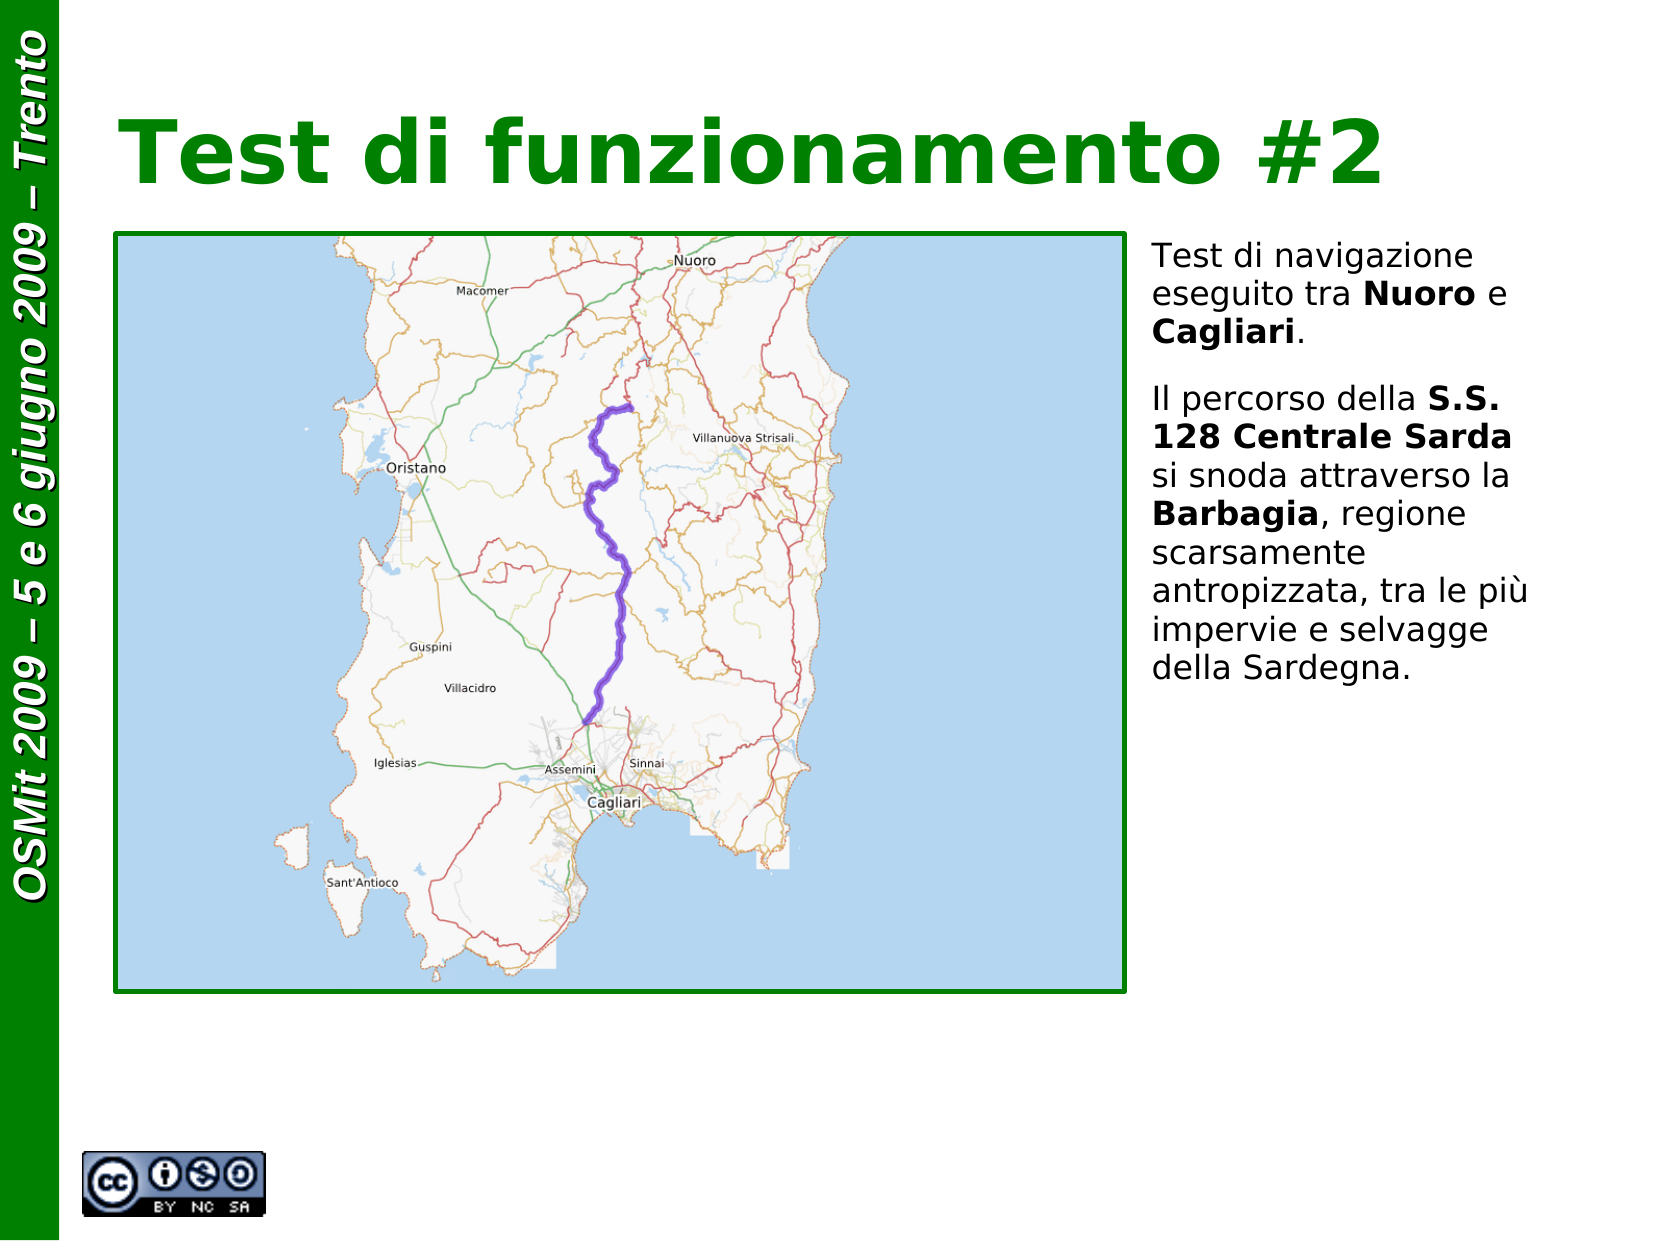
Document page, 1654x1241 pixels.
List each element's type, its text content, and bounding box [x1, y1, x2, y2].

picture [82, 1151, 266, 1217]
picture [118, 236, 1123, 990]
list Test di navigazione eseguito tra Nuoro e Cagliari. Il percorso della S.S. 128 Centrale Sarda si snoda attraverso la Barbagia, regione scarsamente antropizzata, tra le più impervie e selvagge della Sardegna. [1151, 236, 1536, 1004]
title Test di funzionamento #2 [118, 56, 1418, 250]
